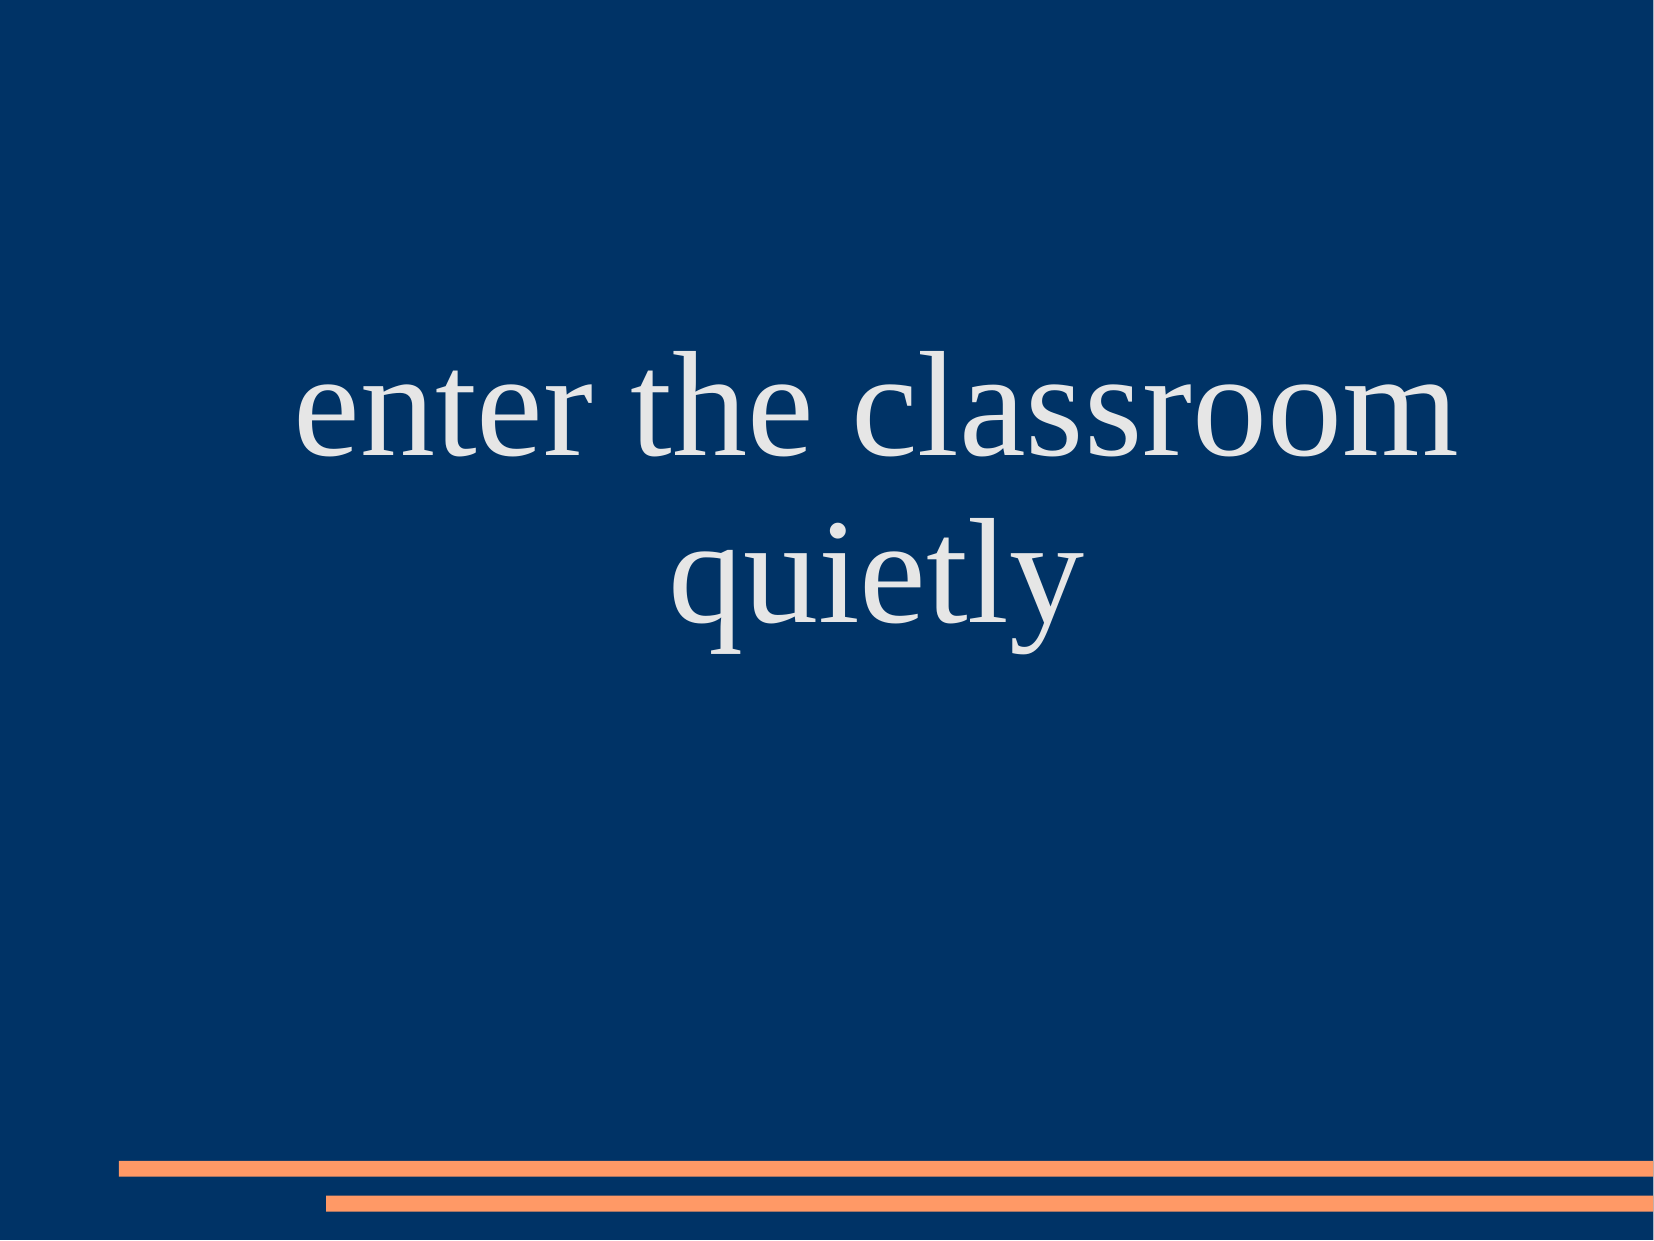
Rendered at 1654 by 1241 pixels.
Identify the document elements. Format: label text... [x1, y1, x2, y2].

list enter the classroom quietly [121, 322, 1561, 1132]
